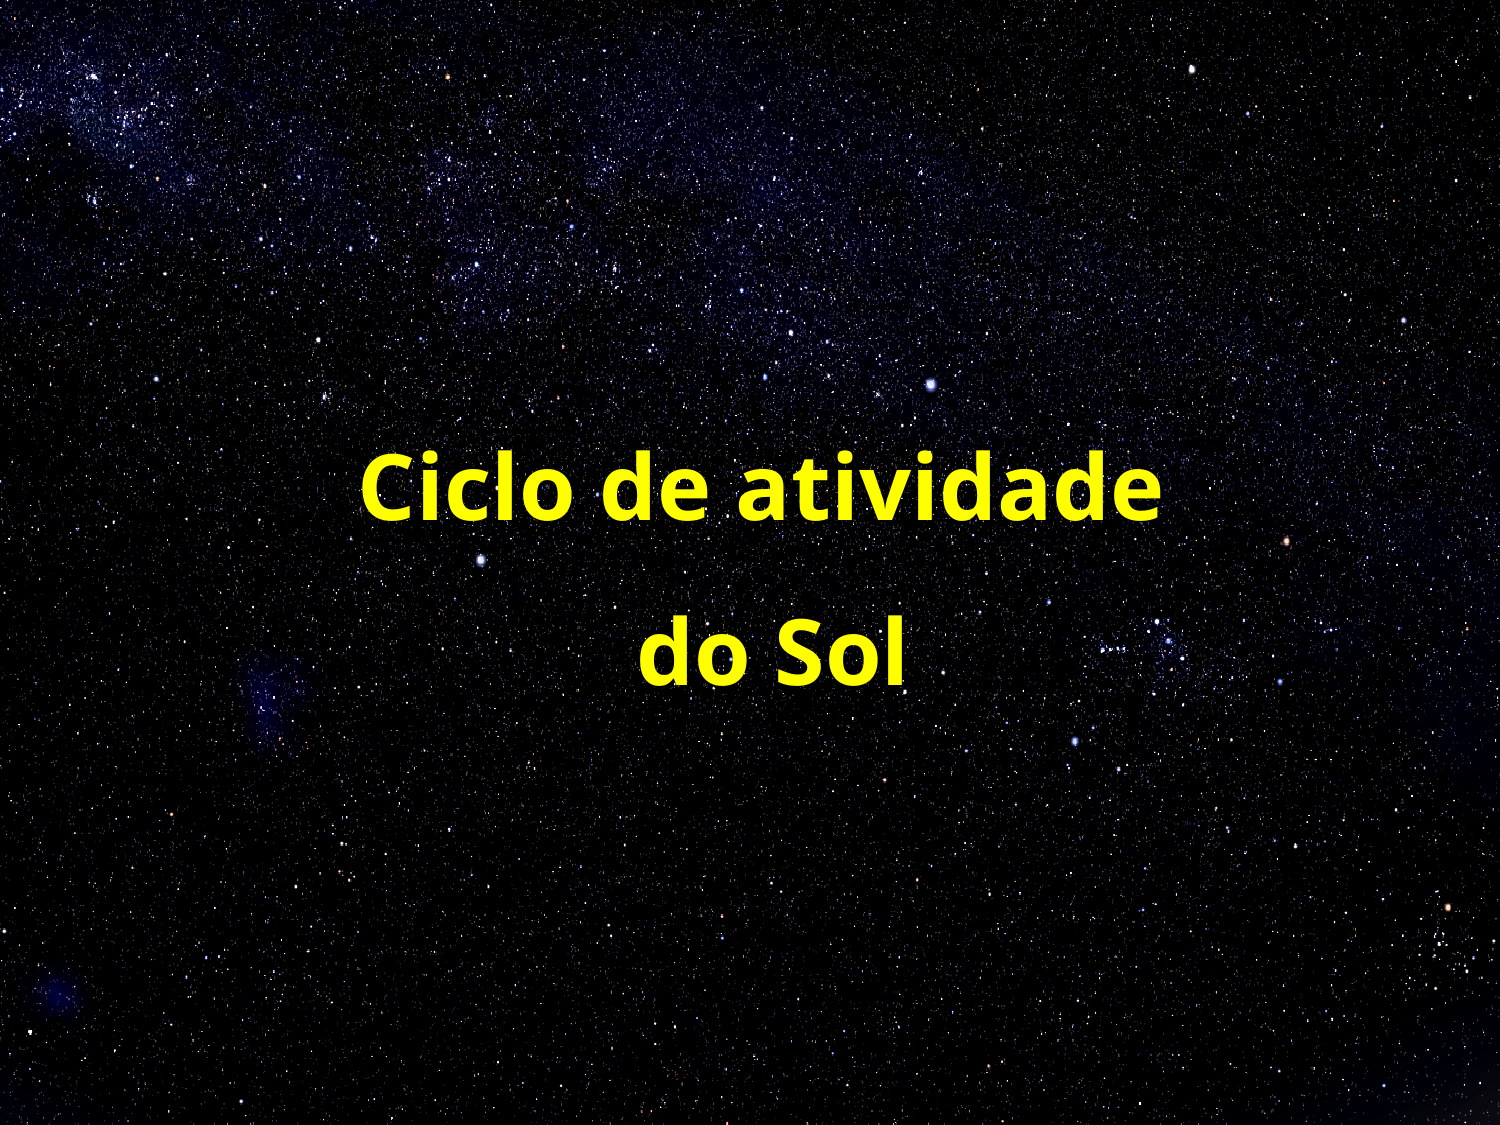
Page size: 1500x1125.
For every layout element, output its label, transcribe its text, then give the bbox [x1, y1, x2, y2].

title Ciclo de atividade do Sol [46, 445, 1500, 633]
picture [654, 645, 674, 675]
picture [0, 0, 1500, 1125]
